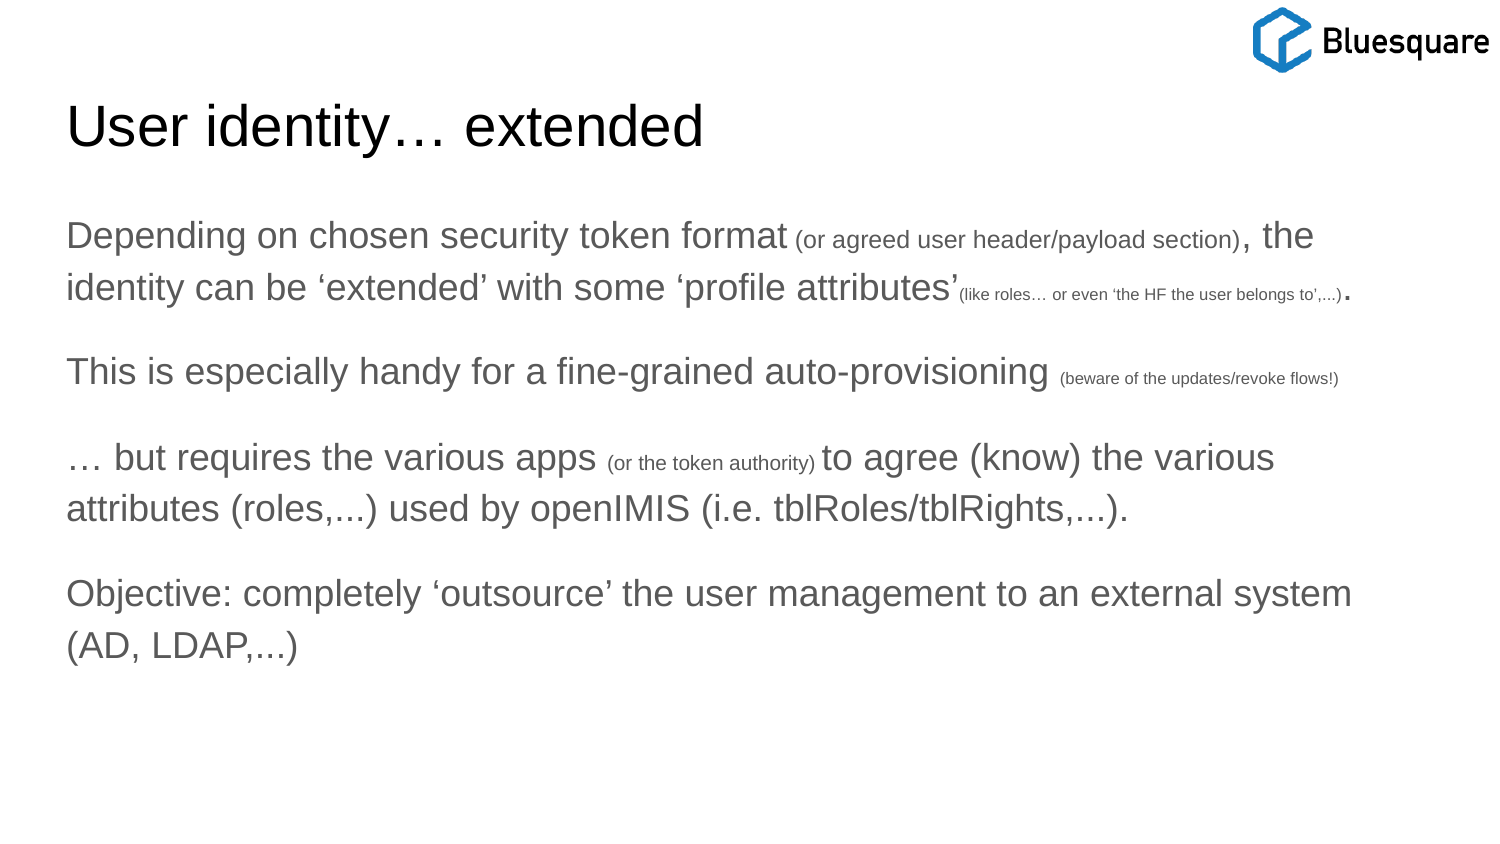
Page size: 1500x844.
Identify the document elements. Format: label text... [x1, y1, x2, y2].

list Depending on chosen security token format (or agreed user header/payload section), the identity can be ‘extended’ with some ‘profile attributes’(like roles… or even ‘the HF the user belongs to’,...). This is especially handy for a fine-grained auto-provisioning (beware of the updates/revoke flows!) … but requires the various apps (or the token authority) to agree (know) the various attributes (roles,...) used by openIMIS (i.e. tblRoles/tblRights,...). Objective: completely ‘outsource’ the user management to an external system (AD, LDAP,...) [51, 189, 1449, 750]
picture [1253, 7, 1489, 73]
title User identity… extended [51, 72, 1449, 167]
